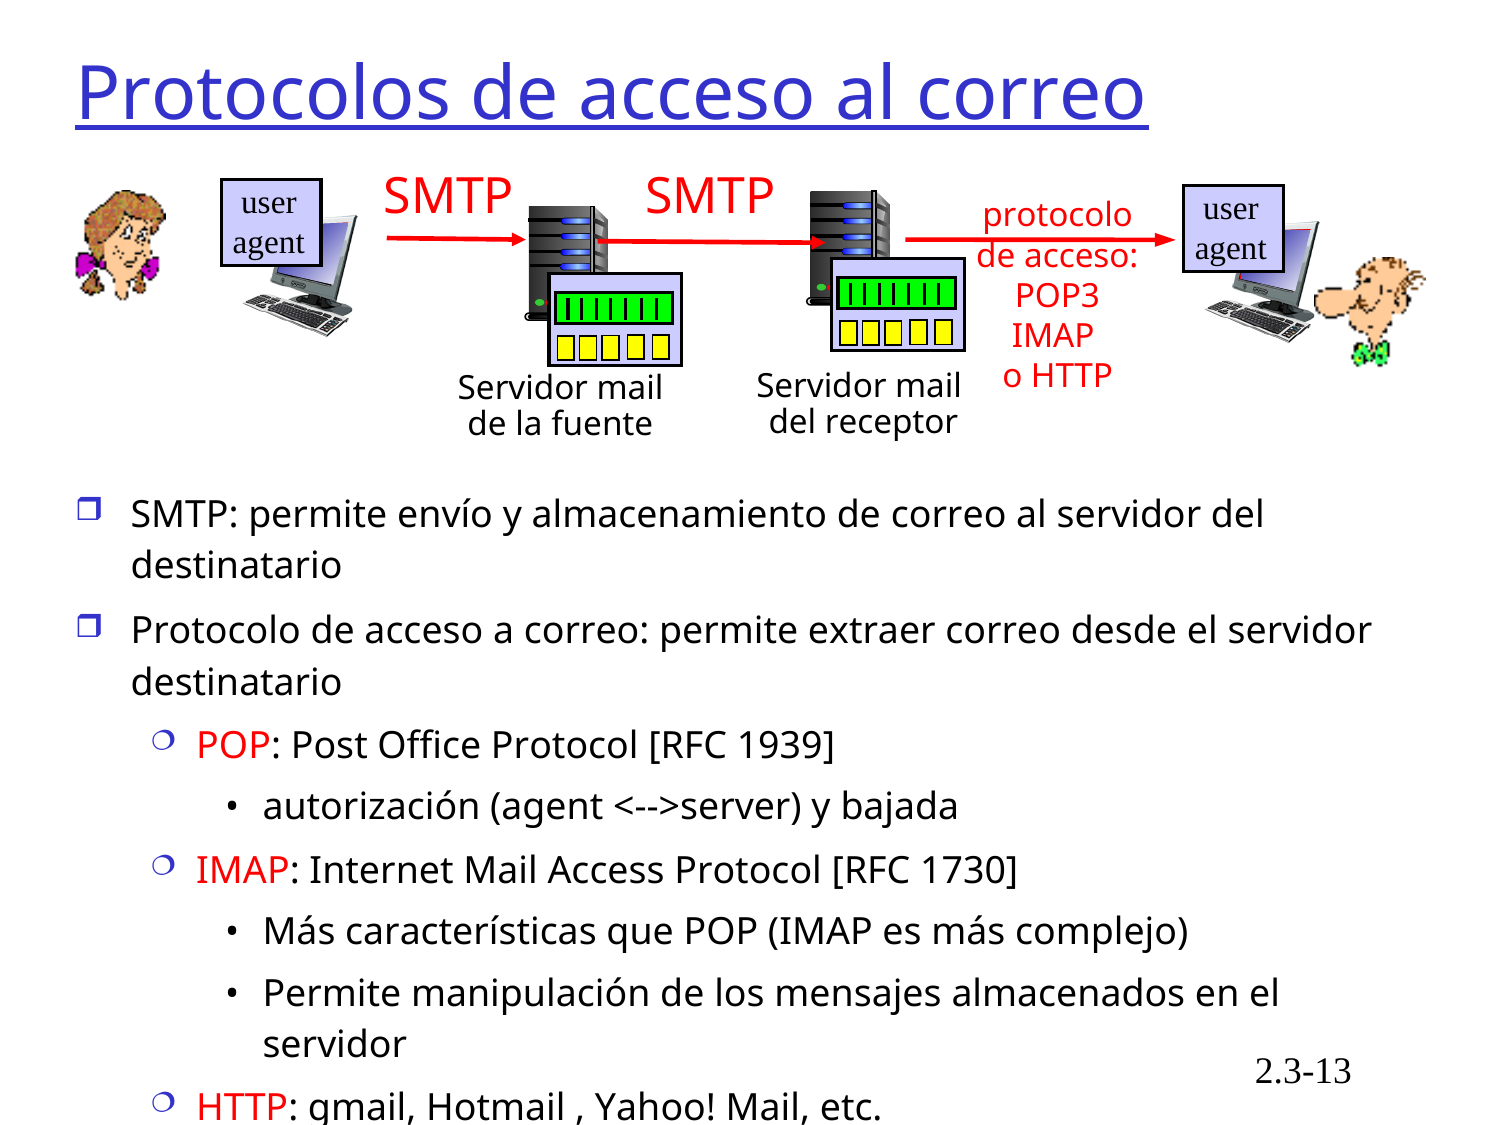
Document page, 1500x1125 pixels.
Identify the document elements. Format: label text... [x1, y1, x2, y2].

text_box user agent [217, 172, 320, 268]
picture [1177, 215, 1426, 372]
picture [215, 209, 362, 346]
text_box SMTP [630, 162, 791, 233]
title Protocolos de acceso al correo [75, 30, 1426, 150]
text_box Servidor mail de la fuente [442, 362, 679, 451]
list SMTP: permite envío y almacenamiento de correo al servidor del destinatario Protocolo de acceso a correo: permite extraer correo desde el servidor destinatario POP: Post Office Protocol [RFC 1939] autorización (agent <-->server) y bajada IMAP: Internet Mail Access Protocol [RFC 1730] Más características que POP (IMAP es más complejo)‏ Permite manipulación de los mensajes almacenados en el servidor HTTP: gmail, Hotmail , Yahoo! Mail, etc. [75, 487, 1426, 1088]
text_box SMTP [368, 162, 530, 233]
picture [72, 190, 166, 305]
text_box user agent [1179, 178, 1282, 275]
text_box [277, 179, 349, 285]
text_box protocolo de acceso: POP3 IMAP o HTTP [961, 190, 1154, 402]
text_box [525, 206, 682, 366]
text_box Servidor mail del receptor [741, 361, 986, 449]
text_box [806, 191, 961, 351]
text_box [1239, 185, 1311, 292]
